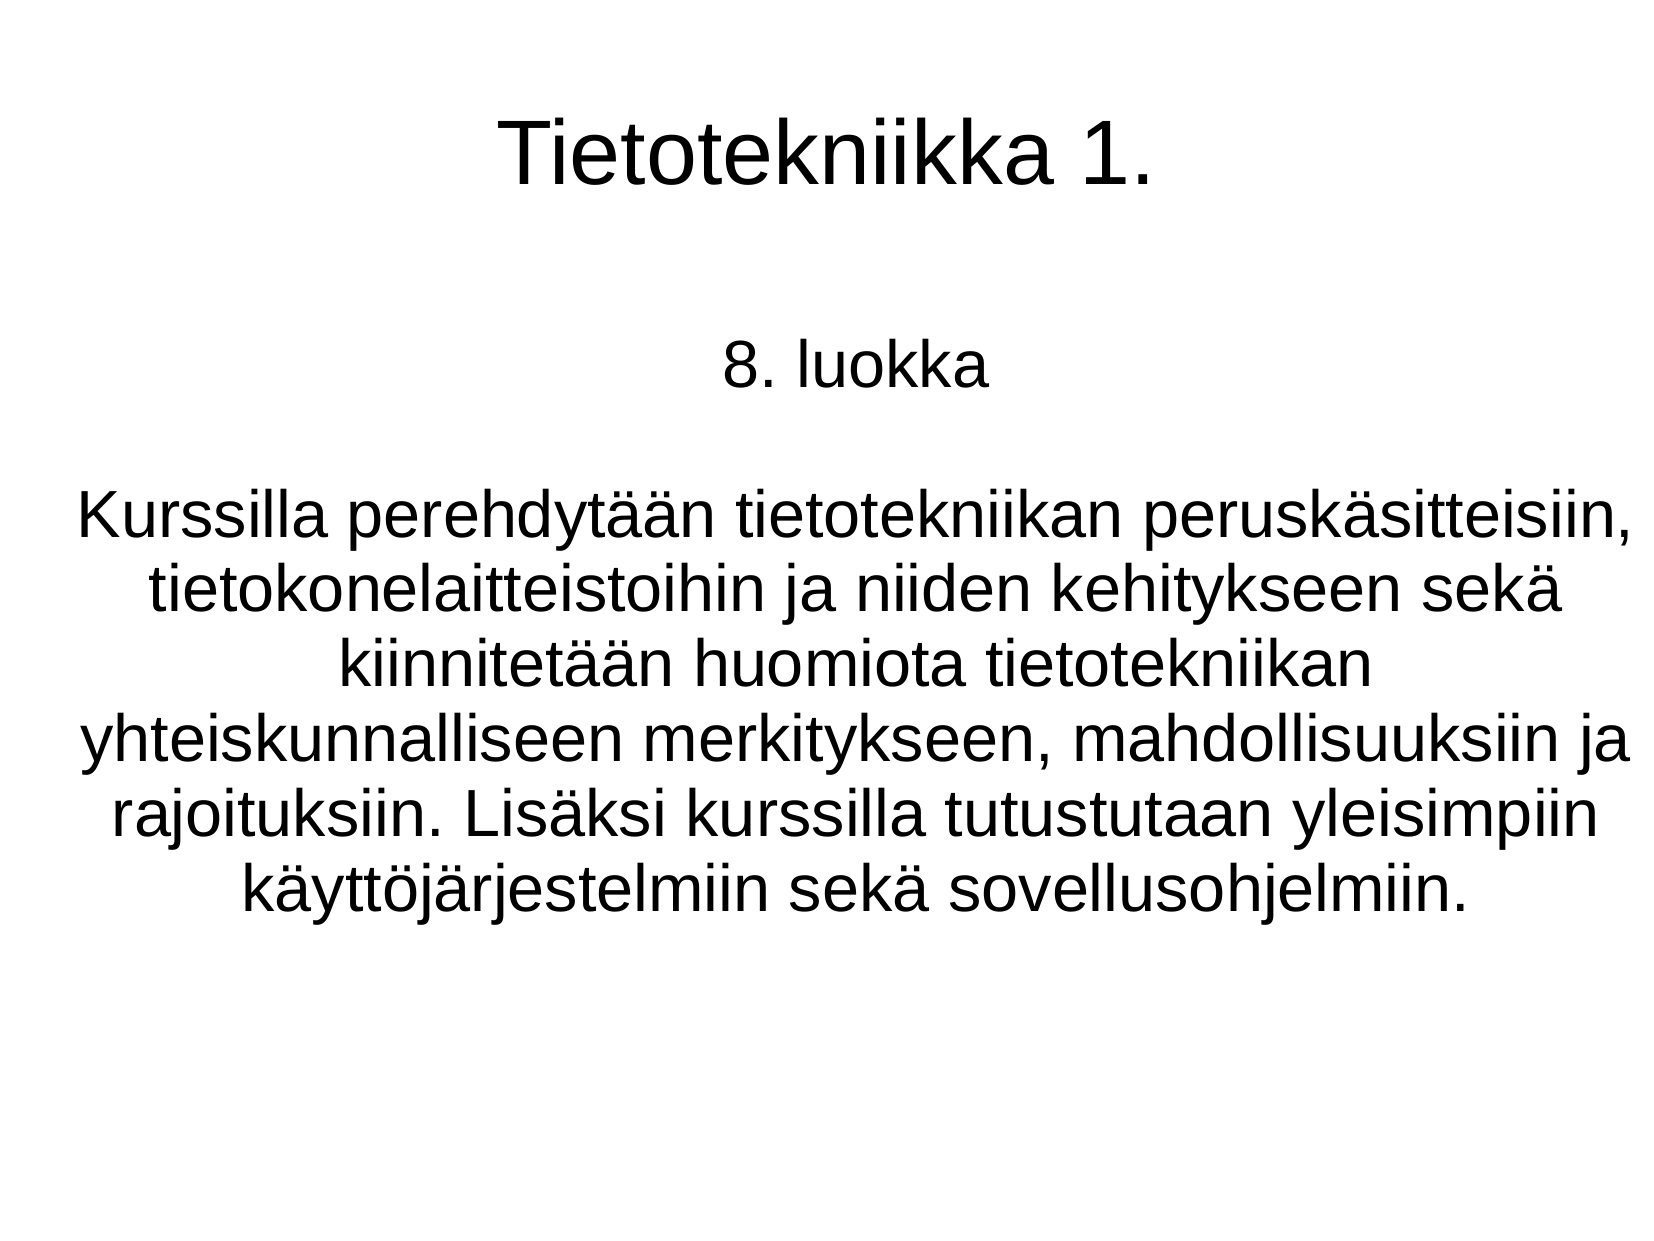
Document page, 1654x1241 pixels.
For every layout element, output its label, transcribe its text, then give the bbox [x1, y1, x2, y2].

subtitle 8. luokka Kurssilla perehdytään tietotekniikan peruskäsitteisiin, tietokonelaitteistoihin ja niiden kehitykseen sekä kiinnitetään huomiota tietotekniikan yhteiskunnalliseen merkitykseen, mahdollisuuksiin ja rajoituksiin. Lisäksi kurssilla tutustutaan yleisimpiin käyttöjärjestelmiin sekä sovellusohjelmiin. [70, 327, 1642, 1075]
title Tietotekniikka 1. [82, 49, 1571, 257]
